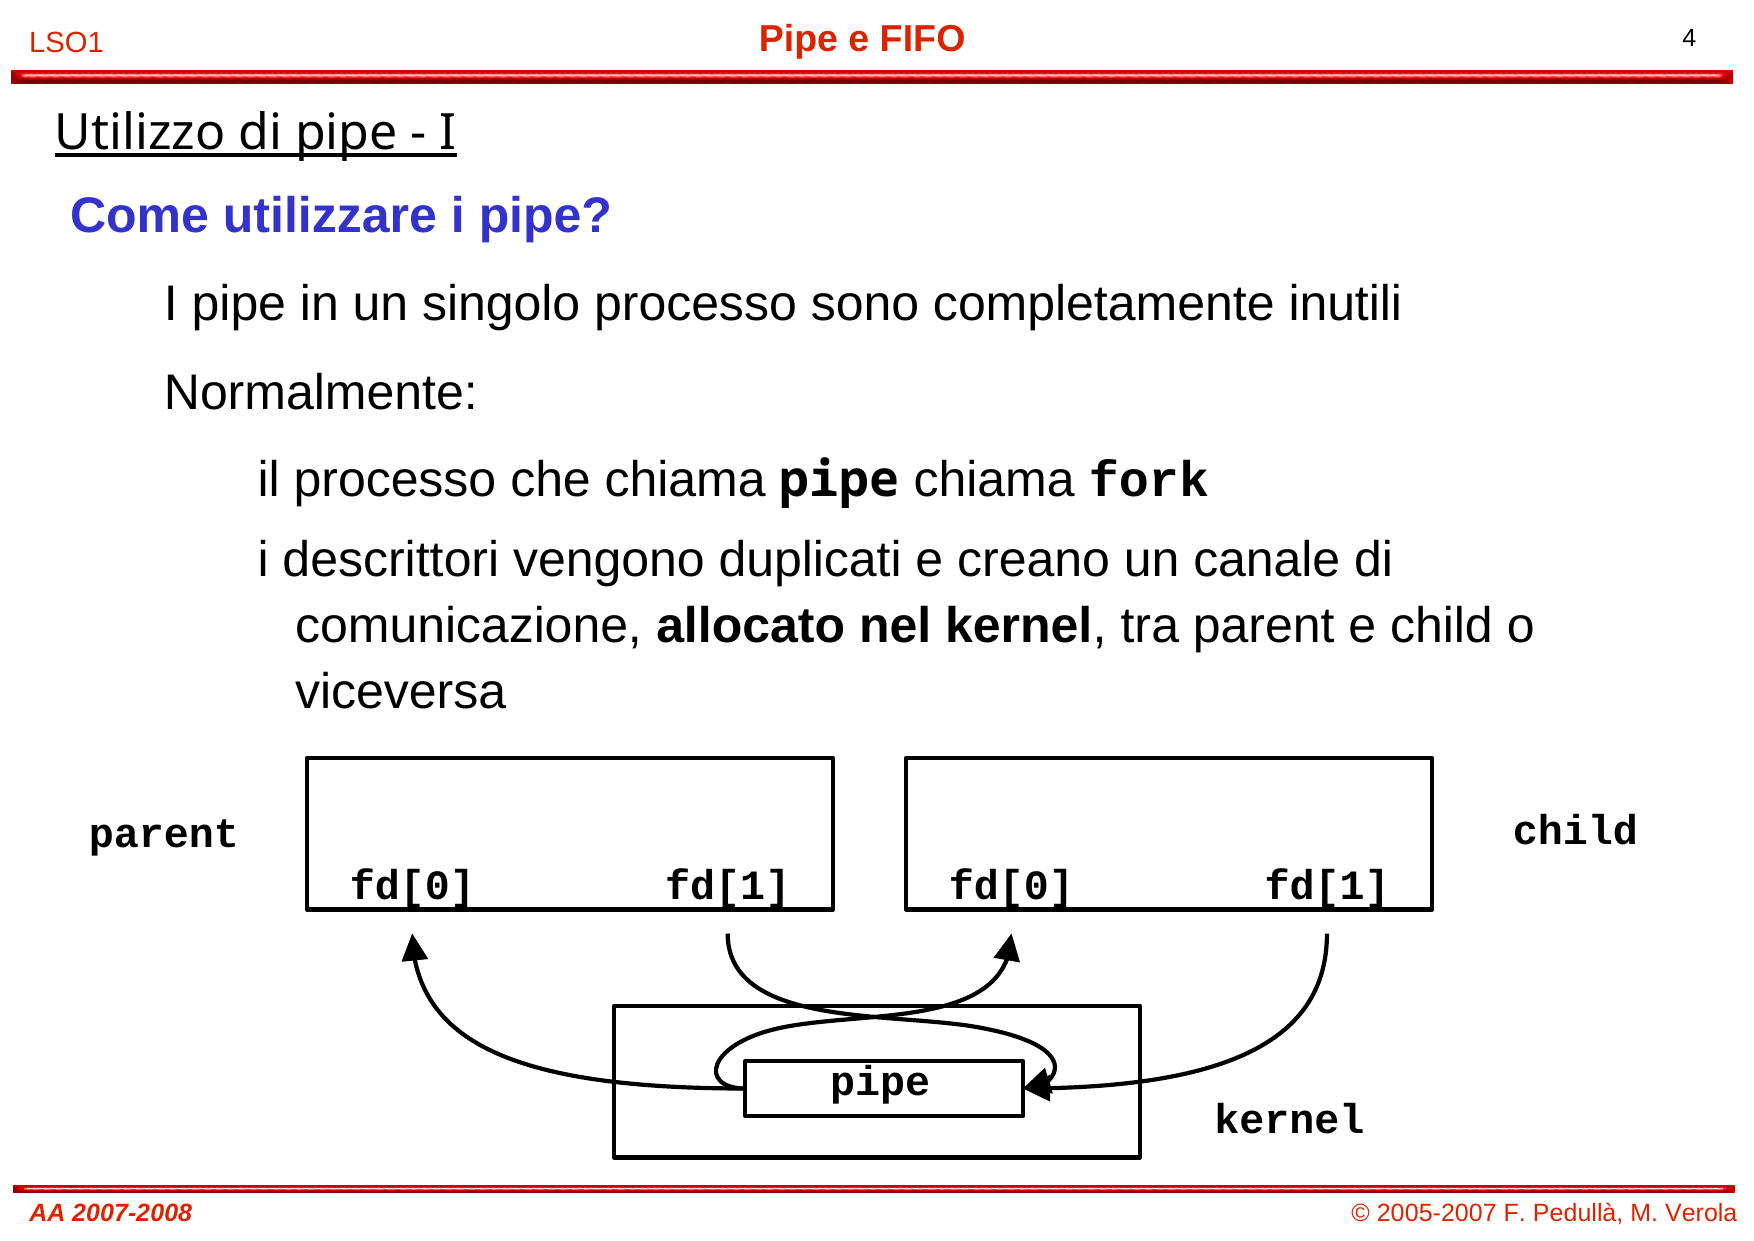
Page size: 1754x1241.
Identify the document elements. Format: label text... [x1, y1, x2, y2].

text_box fd[1] [1231, 851, 1423, 934]
text_box fd[0] [916, 851, 1107, 934]
text_box parent [52, 799, 276, 882]
text_box child [1479, 796, 1671, 879]
title Utilizzo di pipe - I [40, 84, 1714, 180]
text_box fd[1] [632, 851, 824, 934]
text_box pipe [800, 1047, 960, 1130]
picture [13, 1185, 1735, 1193]
text_box kernel [1177, 1085, 1401, 1168]
picture [11, 70, 1733, 84]
list Come utilizzare i pipe? I pipe in un singolo processo sono completamente inutili Normalmente: il processo che chiama pipe chiama fork i descrittori vengono duplicati e creano un canale di comunicazione, allocato nel kernel, tra parent e child o viceversa [55, 179, 1725, 718]
text_box fd[0] [316, 851, 508, 934]
